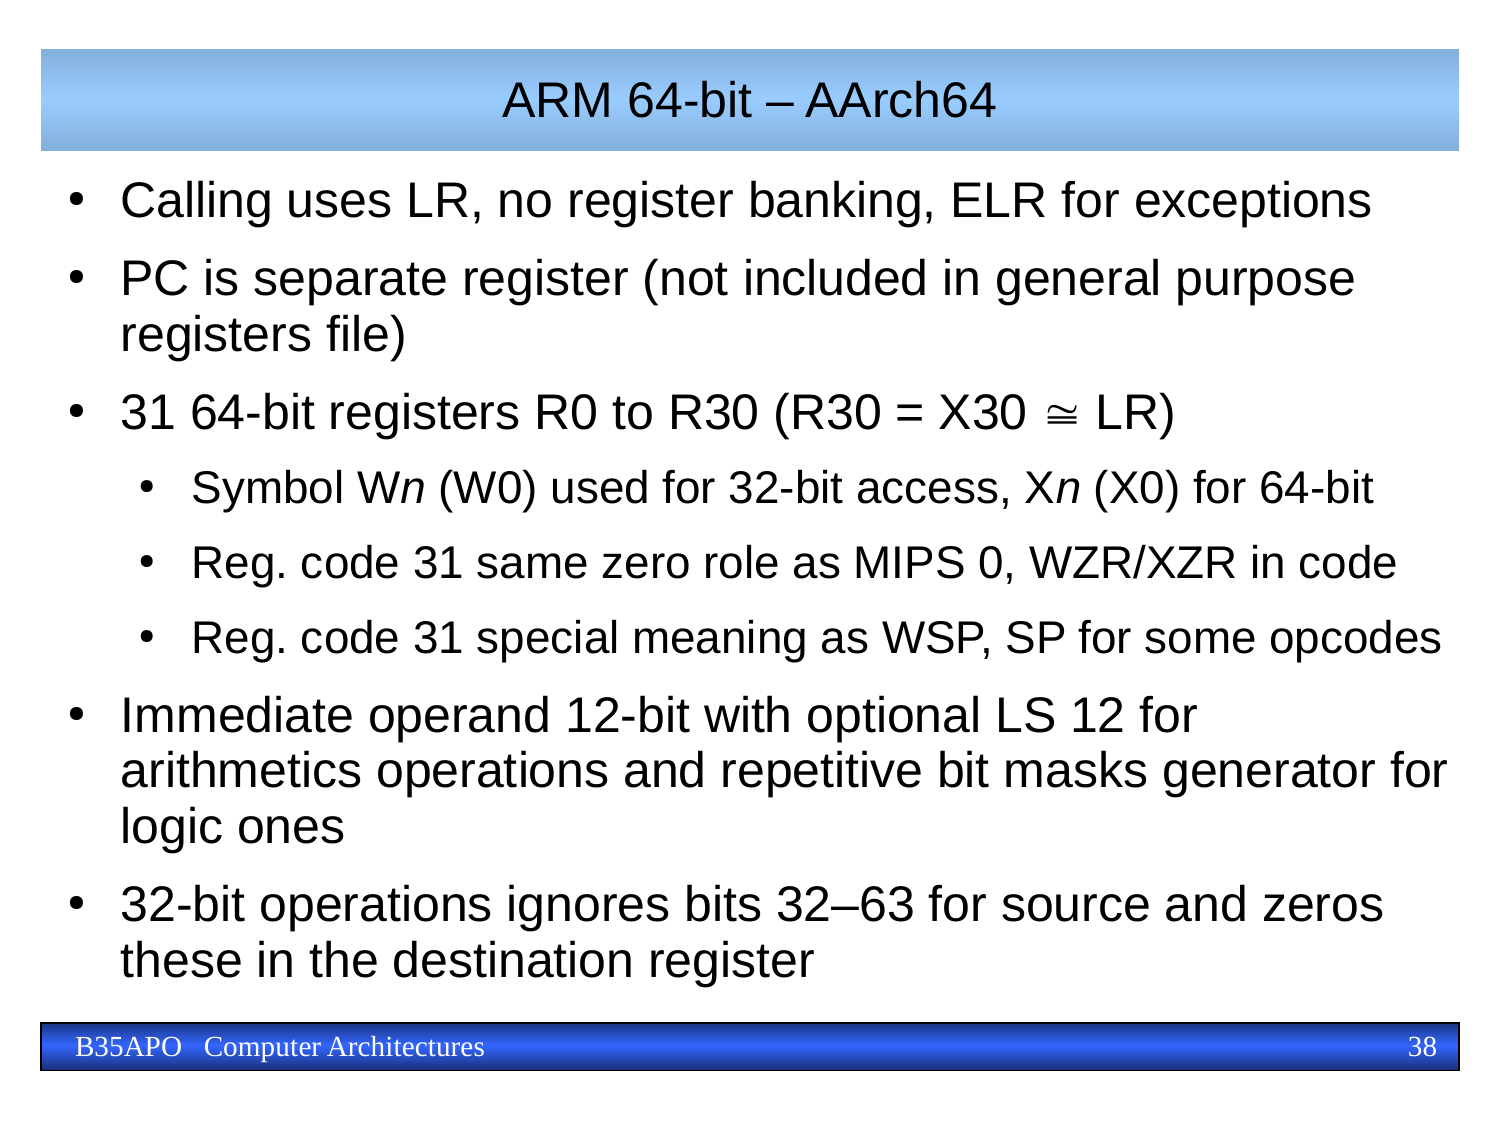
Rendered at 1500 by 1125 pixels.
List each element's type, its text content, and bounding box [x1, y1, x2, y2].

title ARM 64-bit – AArch64 [41, 49, 1459, 151]
list Calling uses LR, no register banking, ELR for exceptions PC is separate register (not included in general purpose registers file) 31 64-bit registers R0 to R30 (R30 = X30 ≅ LR) Symbol Wn (W0) used for 32-bit access, Xn (X0) for 64-bit Reg. code 31 same zero role as MIPS 0, WZR/XZR in code Reg. code 31 special meaning as WSP, SP for some opcodes Immediate operand 12-bit with optional LS 12 for arithmetics operations and repetitive bit masks generator for logic ones 32-bit operations ignores bits 32–63 for source and zeros these in the destination register [50, 172, 1450, 1000]
